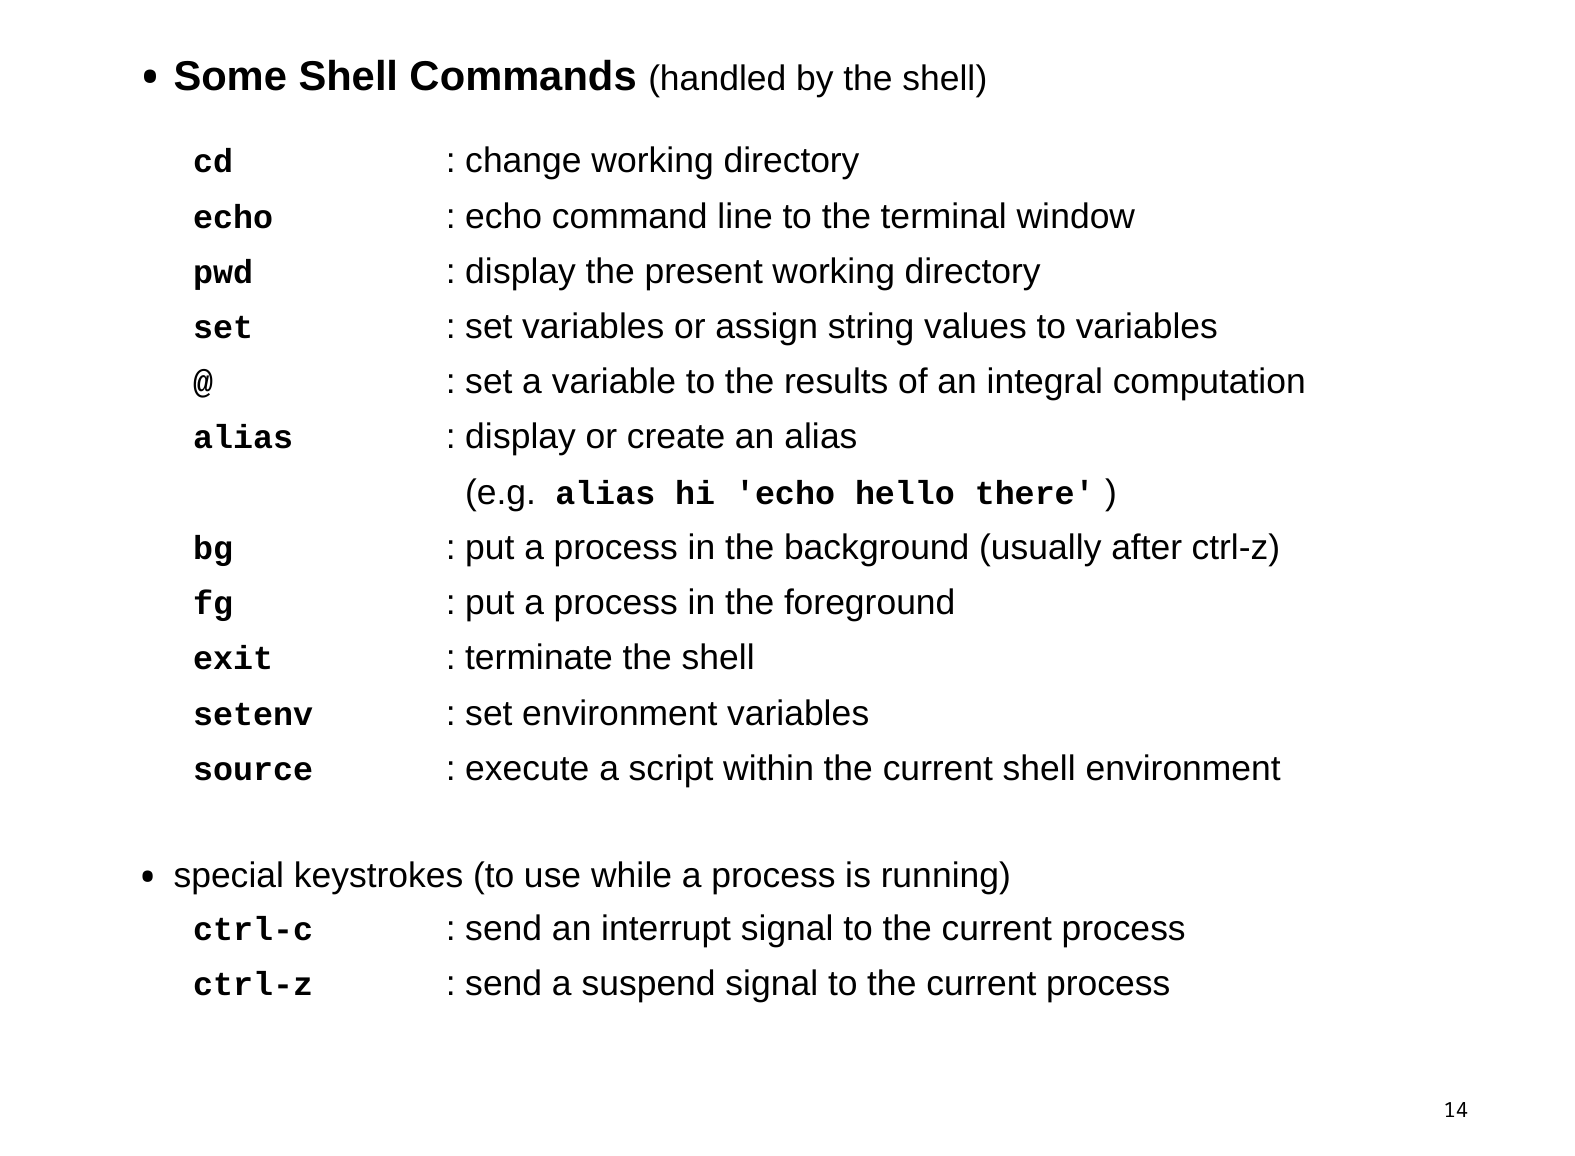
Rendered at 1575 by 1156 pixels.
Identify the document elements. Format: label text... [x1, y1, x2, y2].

list Some Shell Commands (handled by the shell) cd : change working directory echo : echo command line to the terminal window pwd : display the present working directory set : set variables or assign string values to variables @ : set a variable to the results of an integral computation alias : display or create an alias (e.g. alias hi 'echo hello there' ) bg : put a process in the background (usually after ctrl-z) fg : put a process in the foreground exit : terminate the shell setenv : set environment variables source : execute a script within the current shell environment special keystrokes (to use while a process is running) ctrl-c : send an interrupt signal to the current process ctrl-z : send a suspend signal to the current process [118, 40, 1501, 1091]
